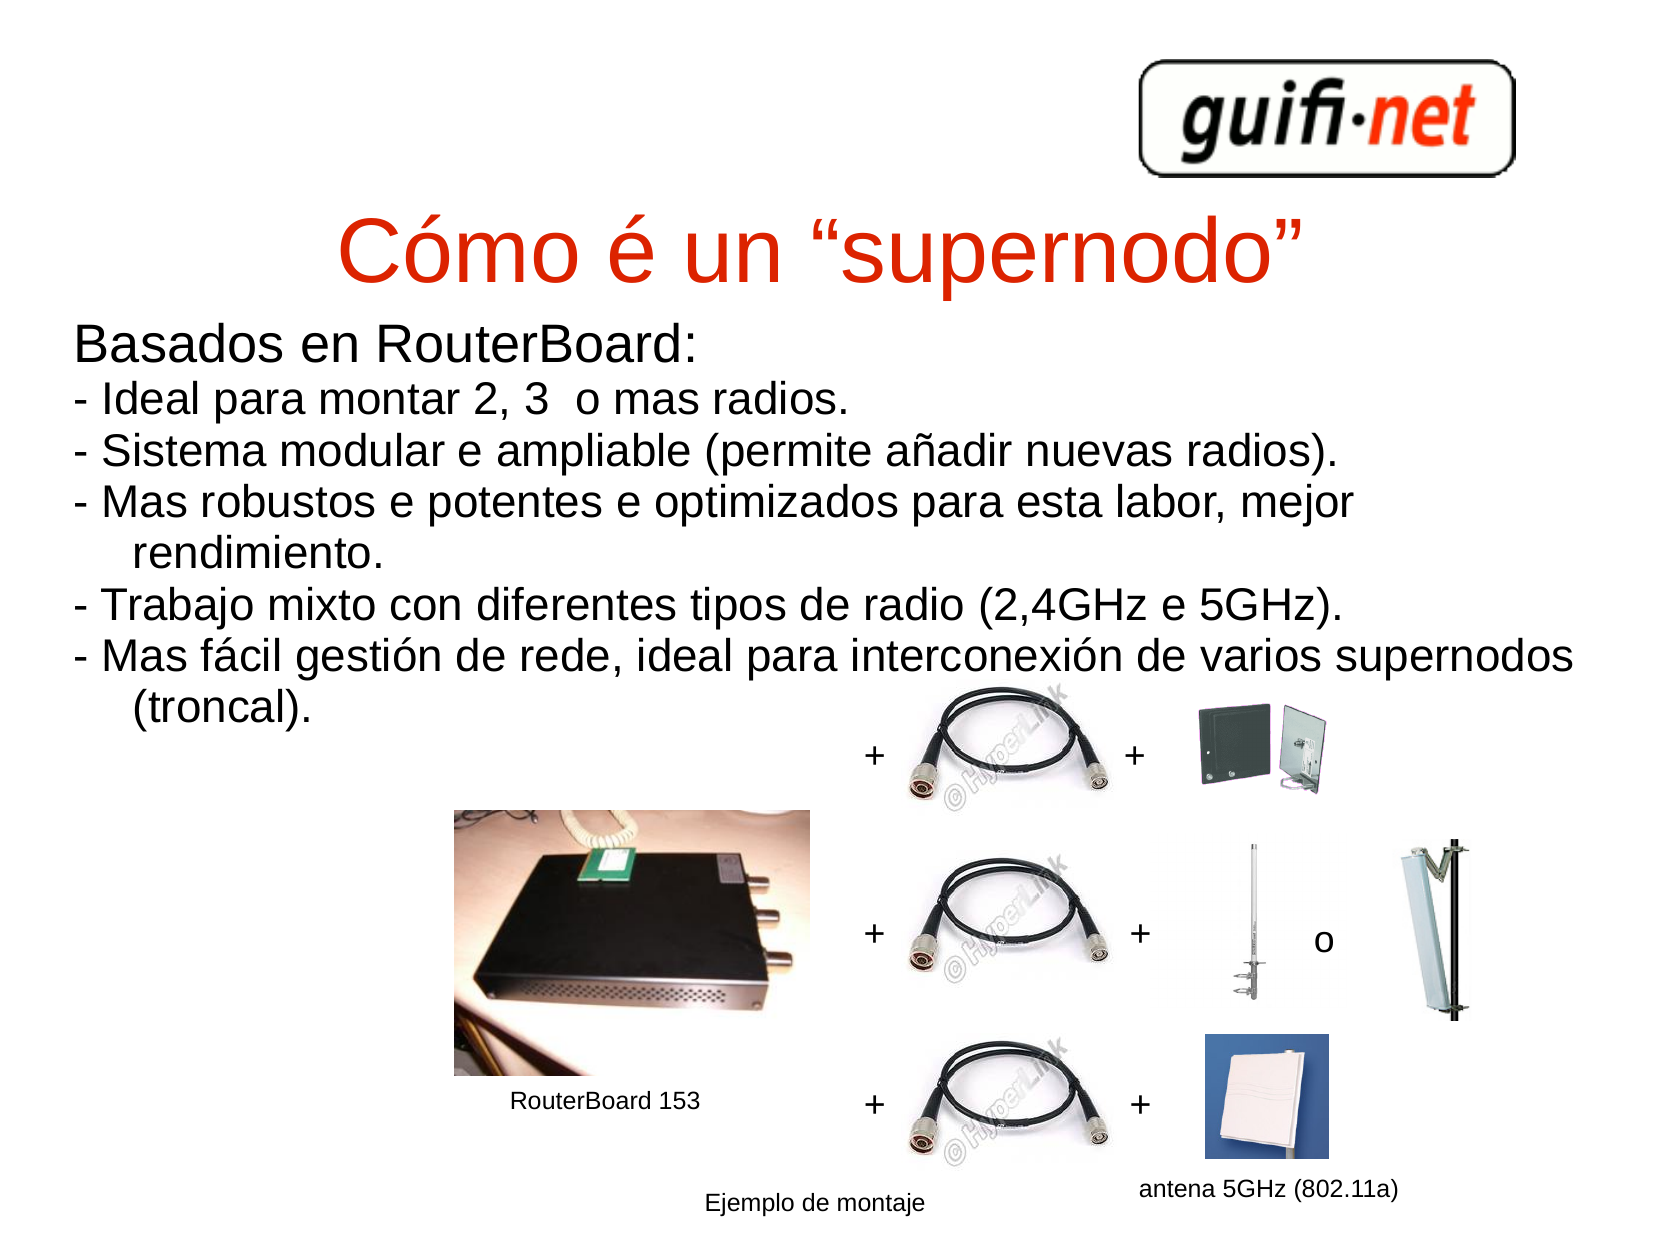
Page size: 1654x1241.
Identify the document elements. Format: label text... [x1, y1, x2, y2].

text_box o [1299, 911, 1350, 969]
picture [1137, 59, 1516, 178]
picture [454, 810, 810, 1076]
picture [901, 679, 1117, 823]
text_box + [1117, 727, 1161, 785]
text_box antena 5GHz (802.11a) [1124, 1167, 1417, 1211]
picture [1194, 680, 1329, 815]
text_box + [849, 1075, 901, 1133]
text_box + [1117, 904, 1167, 962]
text_box Ejemplo de montaje [689, 1181, 942, 1224]
text_box + [849, 727, 901, 785]
text_box + [1117, 1075, 1167, 1133]
picture [1150, 833, 1347, 1008]
picture [901, 1033, 1117, 1177]
title Cómo é un “supernodo” [76, 147, 1565, 305]
picture [901, 850, 1117, 994]
picture [1354, 839, 1536, 1021]
text_box + [849, 904, 901, 962]
text_box Basados en RouterBoard: - Ideal para montar 2, 3 o mas radios. - Sistema modular e ampliable (permite añadir nuevas radios). - Mas robustos e potentes e optimizados para esta labor, mejor rendimiento. - Trabajo mixto con diferentes tipos de radio (2,4GHz e 5GHz). - Mas fácil gestión de rede, ideal para interconexión de varios supernodos (troncal). [59, 305, 1595, 1137]
picture [1205, 1034, 1329, 1159]
text_box RouterBoard 153 [495, 1079, 716, 1122]
